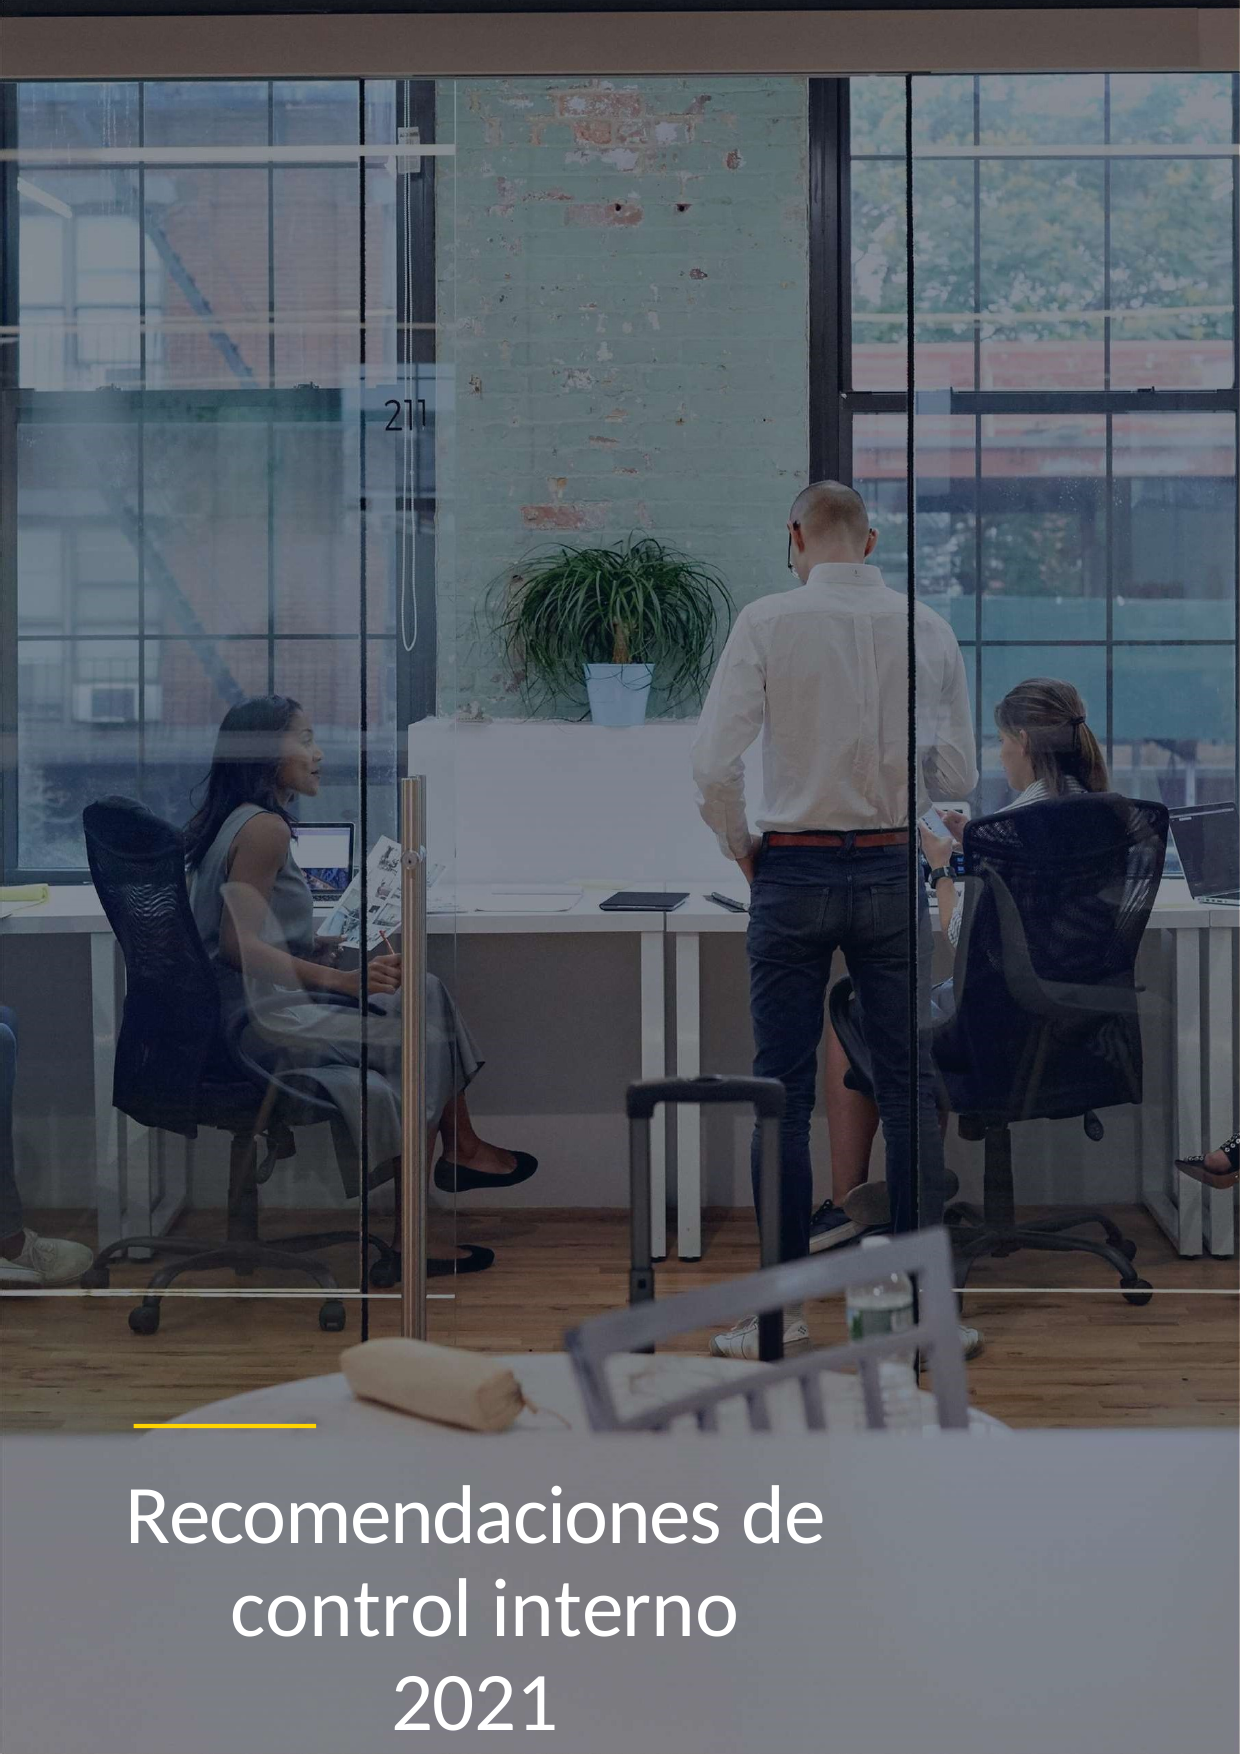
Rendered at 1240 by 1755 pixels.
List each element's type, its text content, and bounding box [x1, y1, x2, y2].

title Recomendaciones de control interno 2021 [123, 1455, 826, 1654]
